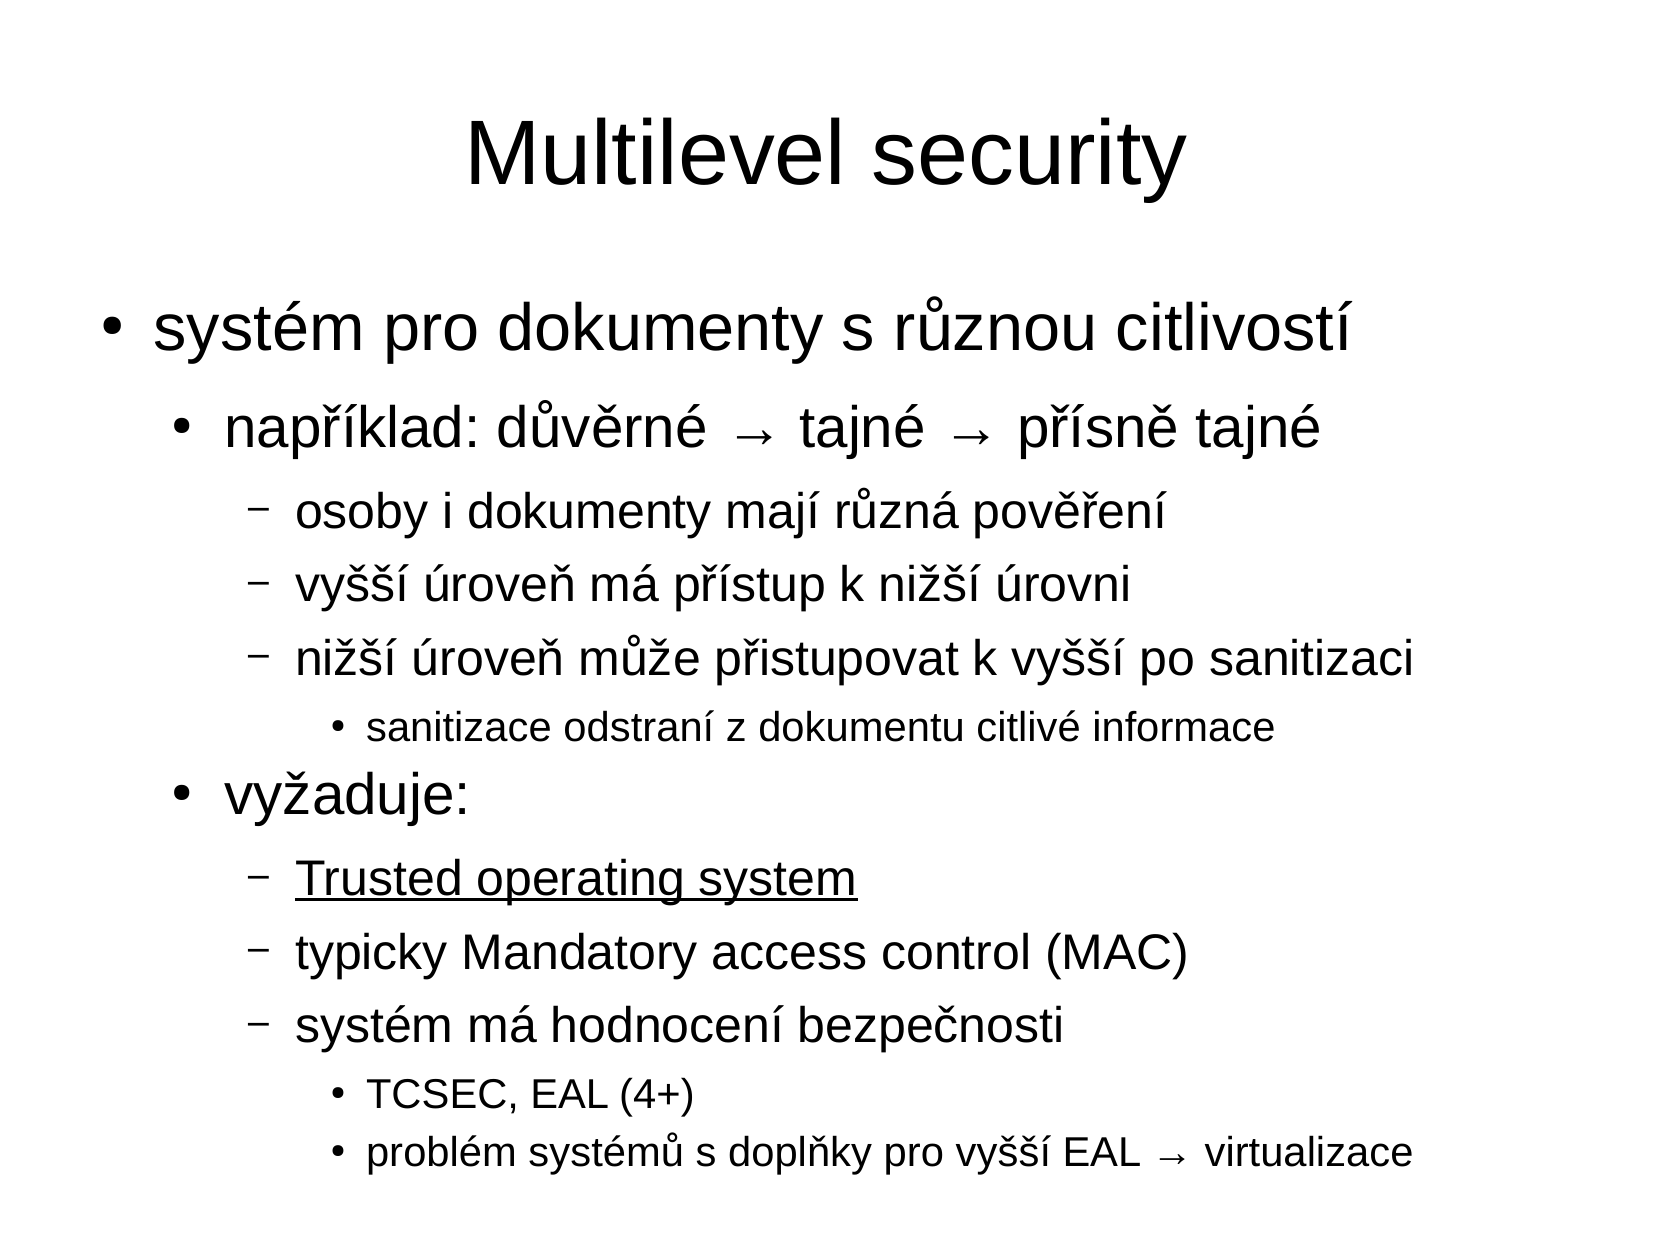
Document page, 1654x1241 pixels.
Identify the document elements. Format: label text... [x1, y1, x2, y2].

list systém pro dokumenty s různou citlivostí například: důvěrné → tajné → přísně tajné osoby i dokumenty mají různá pověření vyšší úroveň má přístup k nižší úrovni nižší úroveň může přistupovat k vyšší po sanitizaci sanitizace odstraní z dokumentu citlivé informace vyžaduje: Trusted operating system typicky Mandatory access control (MAC) systém má hodnocení bezpečnosti TCSEC, EAL (4+) problém systémů s doplňky pro vyšší EAL → virtualizace [82, 290, 1571, 1176]
title Multilevel security [82, 49, 1571, 257]
